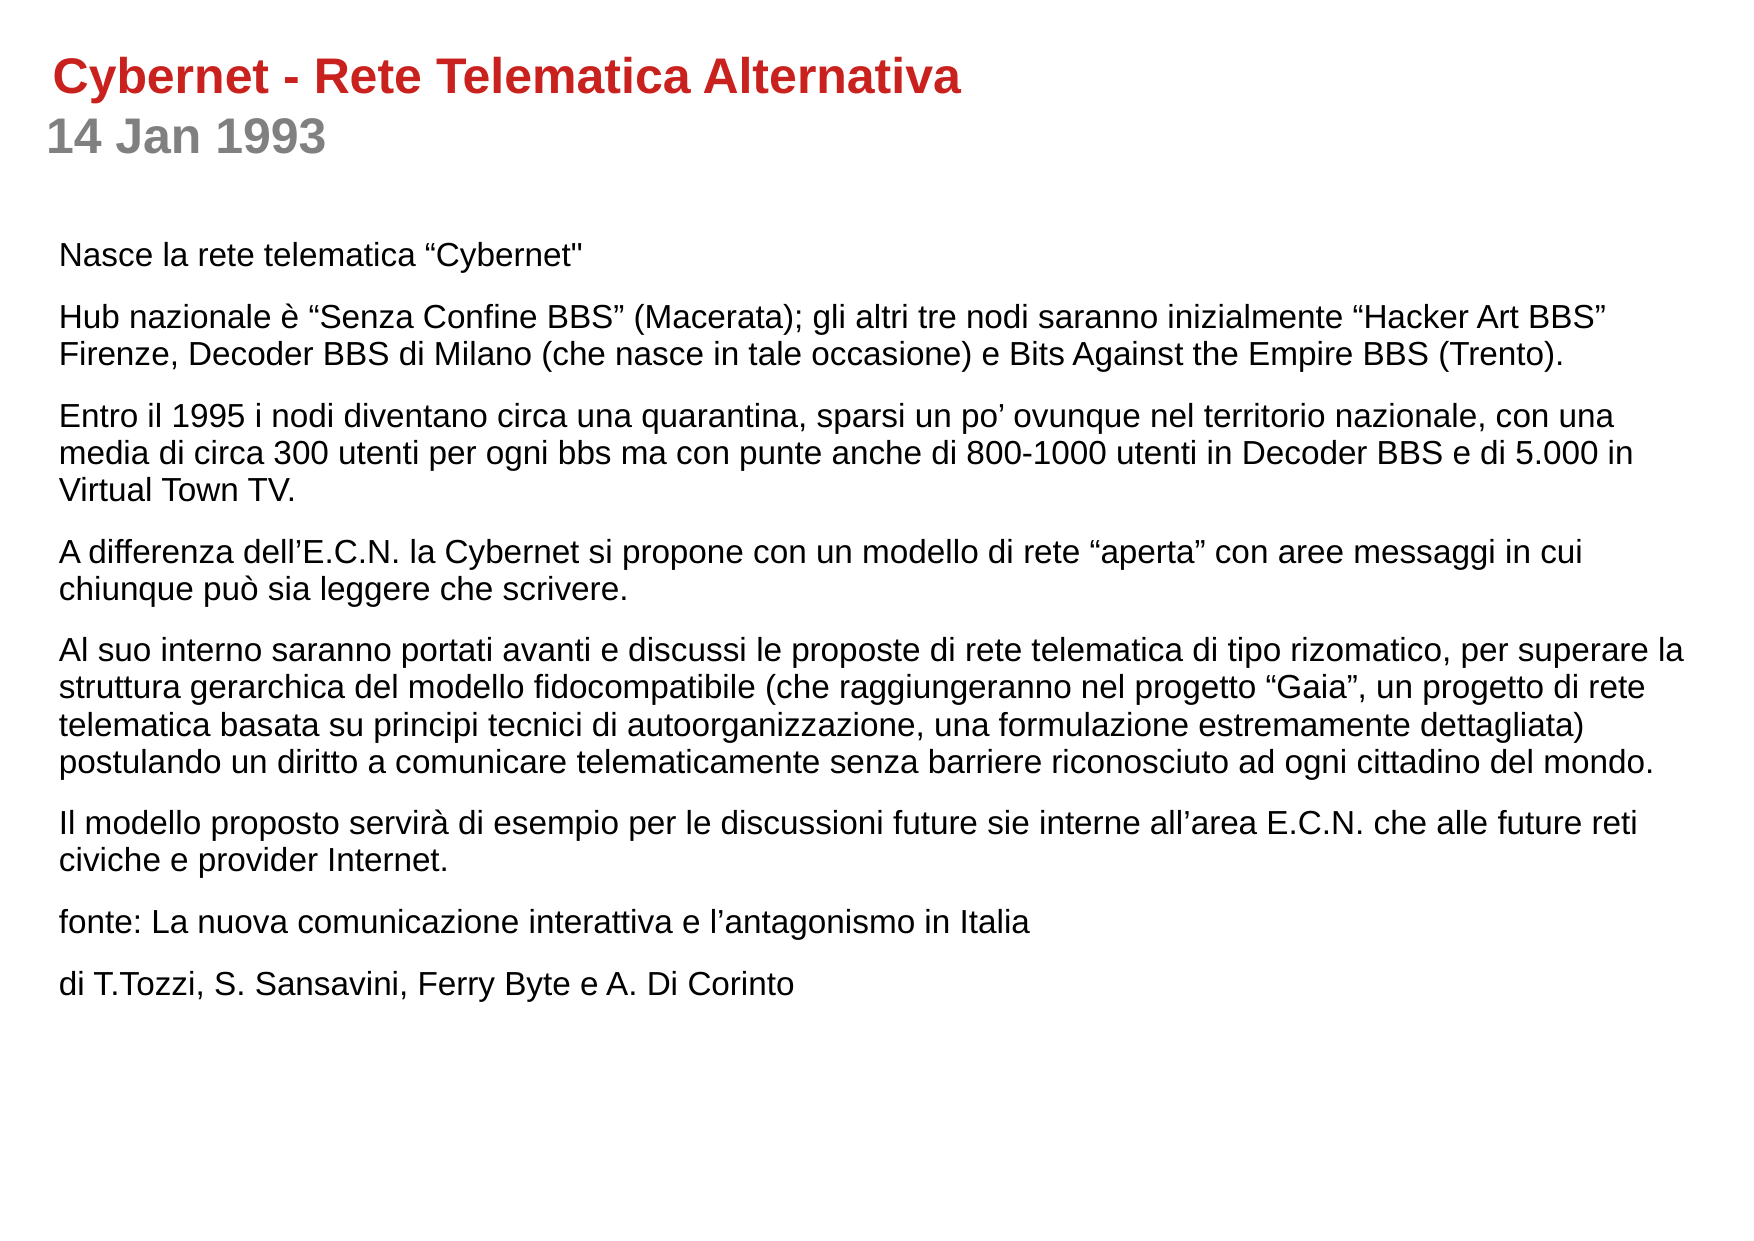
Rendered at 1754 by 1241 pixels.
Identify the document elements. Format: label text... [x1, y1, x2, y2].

title Cybernet - Rete Telematica Alternativa [52, 39, 1713, 114]
subtitle Nasce la rete telematica “Cybernet" Hub nazionale è “Senza Confine BBS” (Macerata); gli altri tre nodi saranno inizialmente “Hacker Art BBS” Firenze, Decoder BBS di Milano (che nasce in tale occasione) e Bits Against the Empire BBS (Trento). Entro il 1995 i nodi diventano circa una quarantina, sparsi un po’ ovunque nel territorio nazionale, con una media di circa 300 utenti per ogni bbs ma con punte anche di 800-1000 utenti in Decoder BBS e di 5.000 in Virtual Town TV. A differenza dell’E.C.N. la Cybernet si propone con un modello di rete “aperta” con aree messaggi in cui chiunque può sia leggere che scrivere. Al suo interno saranno portati avanti e discussi le proposte di rete telematica di tipo rizomatico, per superare la struttura gerarchica del modello fidocompatibile (che raggiungeranno nel progetto “Gaia”, un progetto di rete telematica basata su principi tecnici di autoorganizzazione, una formulazione estremamente dettagliata) postulando un diritto a comunicare telematicamente senza barriere riconosciuto ad ogni cittadino del mondo. Il modello proposto servirà di esempio per le discussioni future sie interne all’area E.C.N. che alle future reti civiche e provider Internet. fonte: La nuova comunicazione interattiva e l’antagonismo in Italia di T.Tozzi, S. Sansavini, Ferry Byte e A. Di Corinto [59, 236, 1692, 1093]
text_box 14 Jan 1993 [31, 101, 627, 178]
